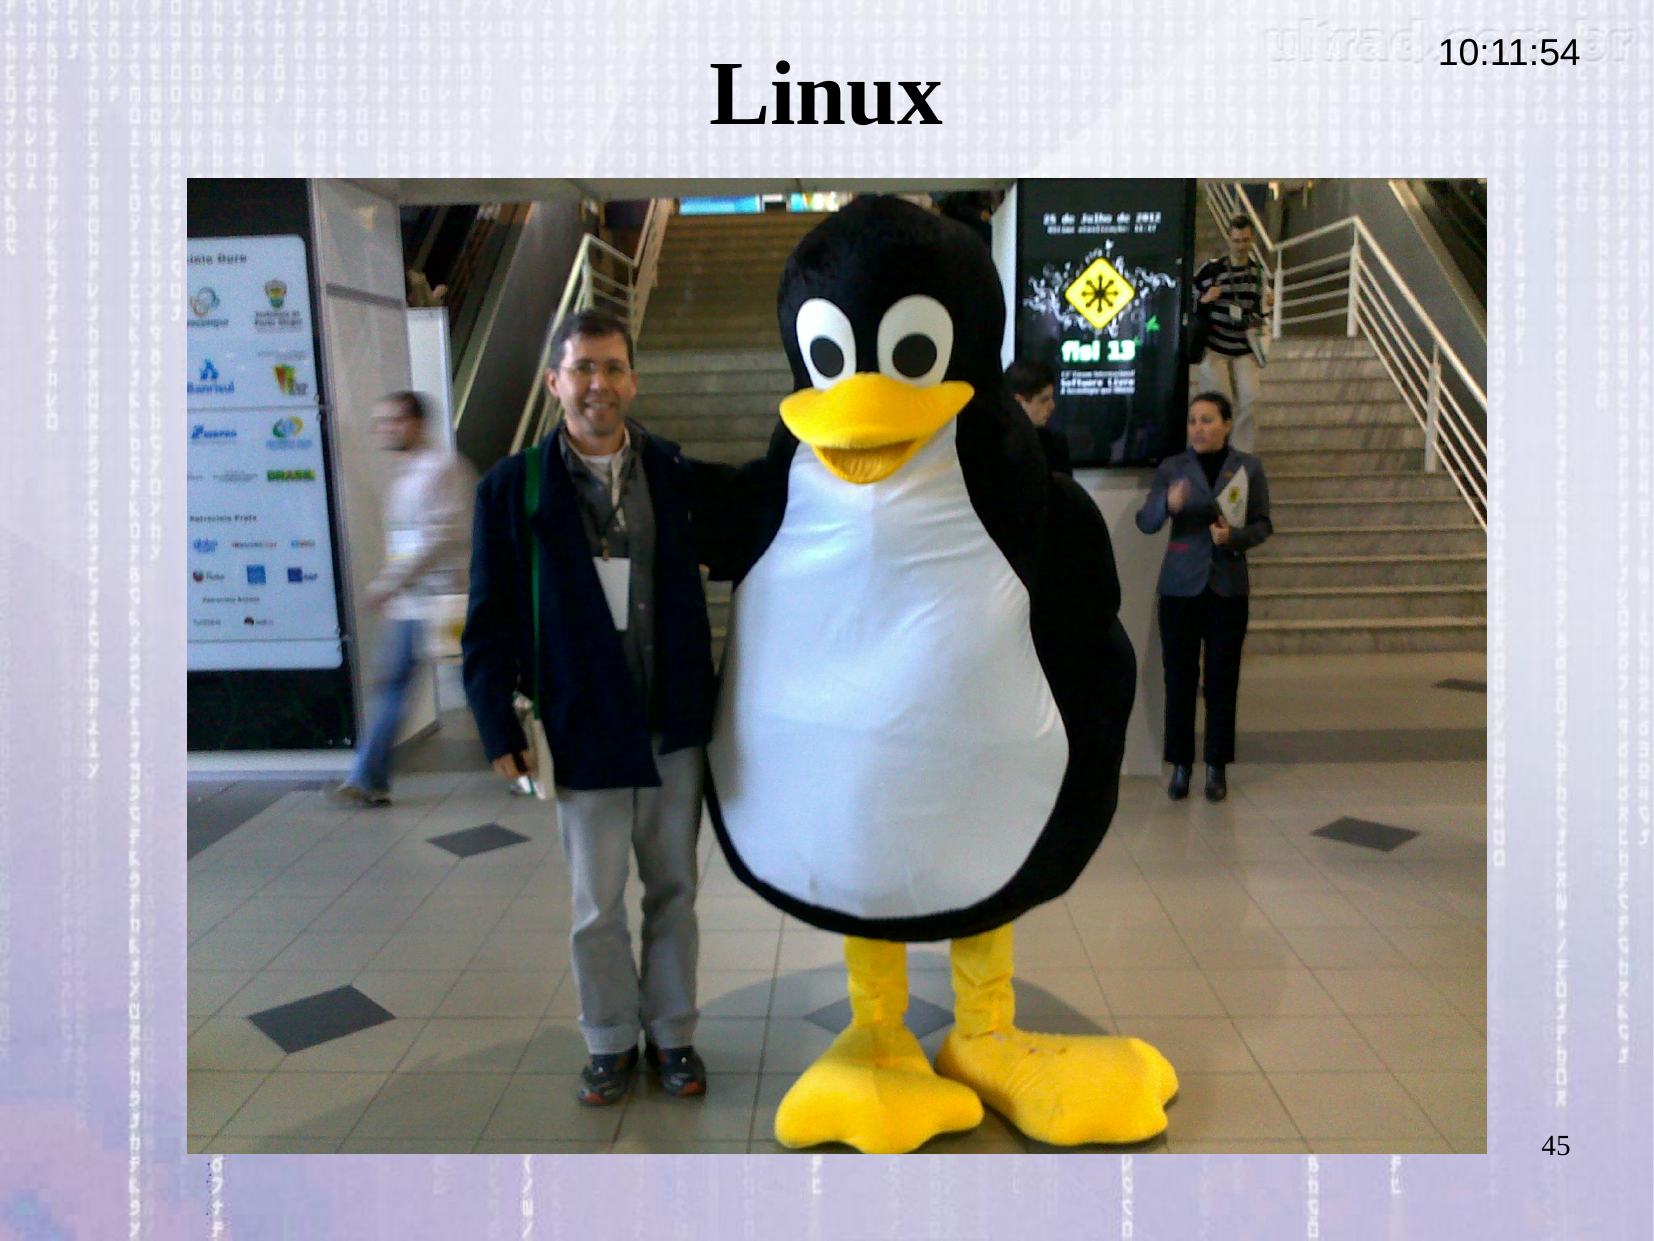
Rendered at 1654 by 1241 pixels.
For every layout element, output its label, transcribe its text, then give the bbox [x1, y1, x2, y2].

text_box Linux [29, 35, 1625, 171]
picture [0, 0, 1654, 1241]
text_box 10:53:40 [1423, 23, 1631, 94]
